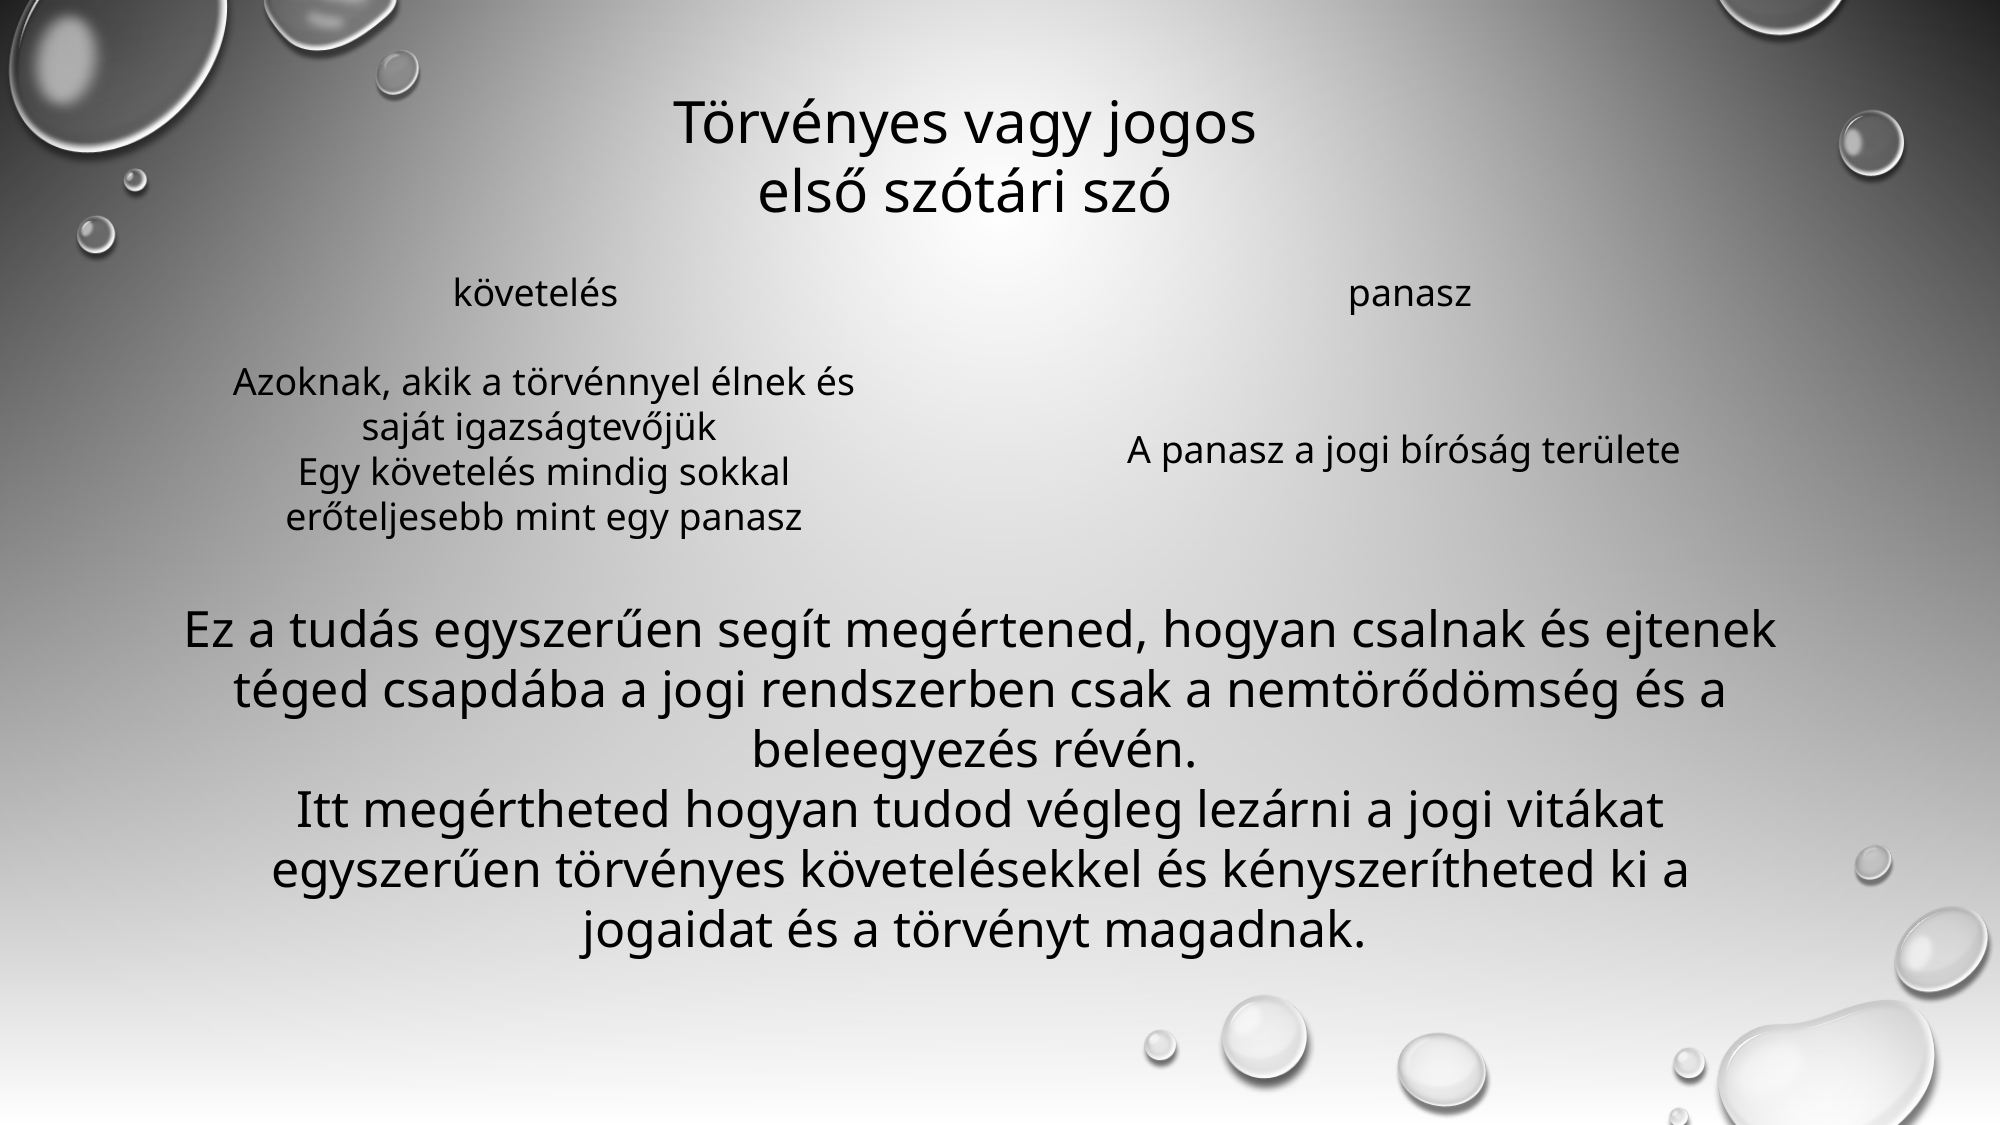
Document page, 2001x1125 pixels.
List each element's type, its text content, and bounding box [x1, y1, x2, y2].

text_box Ez a tudás egyszerűen segít megértened, hogyan csalnak és ejtenek téged csapdába a jogi rendszerben csak a nemtörődömség és a beleegyezés révén. Itt megértheted hogyan tudod végleg lezárni a jogi vitákat egyszerűen törvényes követelésekkel és kényszerítheted ki a jogaidat és a törvényt magadnak. [160, 590, 1802, 966]
text_box A panasz a jogi bíróság területe [1100, 418, 1709, 479]
text_box Törvényes vagy jogos első szótári szó [161, 77, 1770, 233]
text_box Azoknak, akik a törvénnyel élnek és saját igazságtevőjük Egy követelés mindig sokkal erőteljesebb mint egy panasz [176, 350, 913, 546]
text_box követelés panasz [359, 261, 1603, 322]
picture [0, 0, 2000, 1125]
